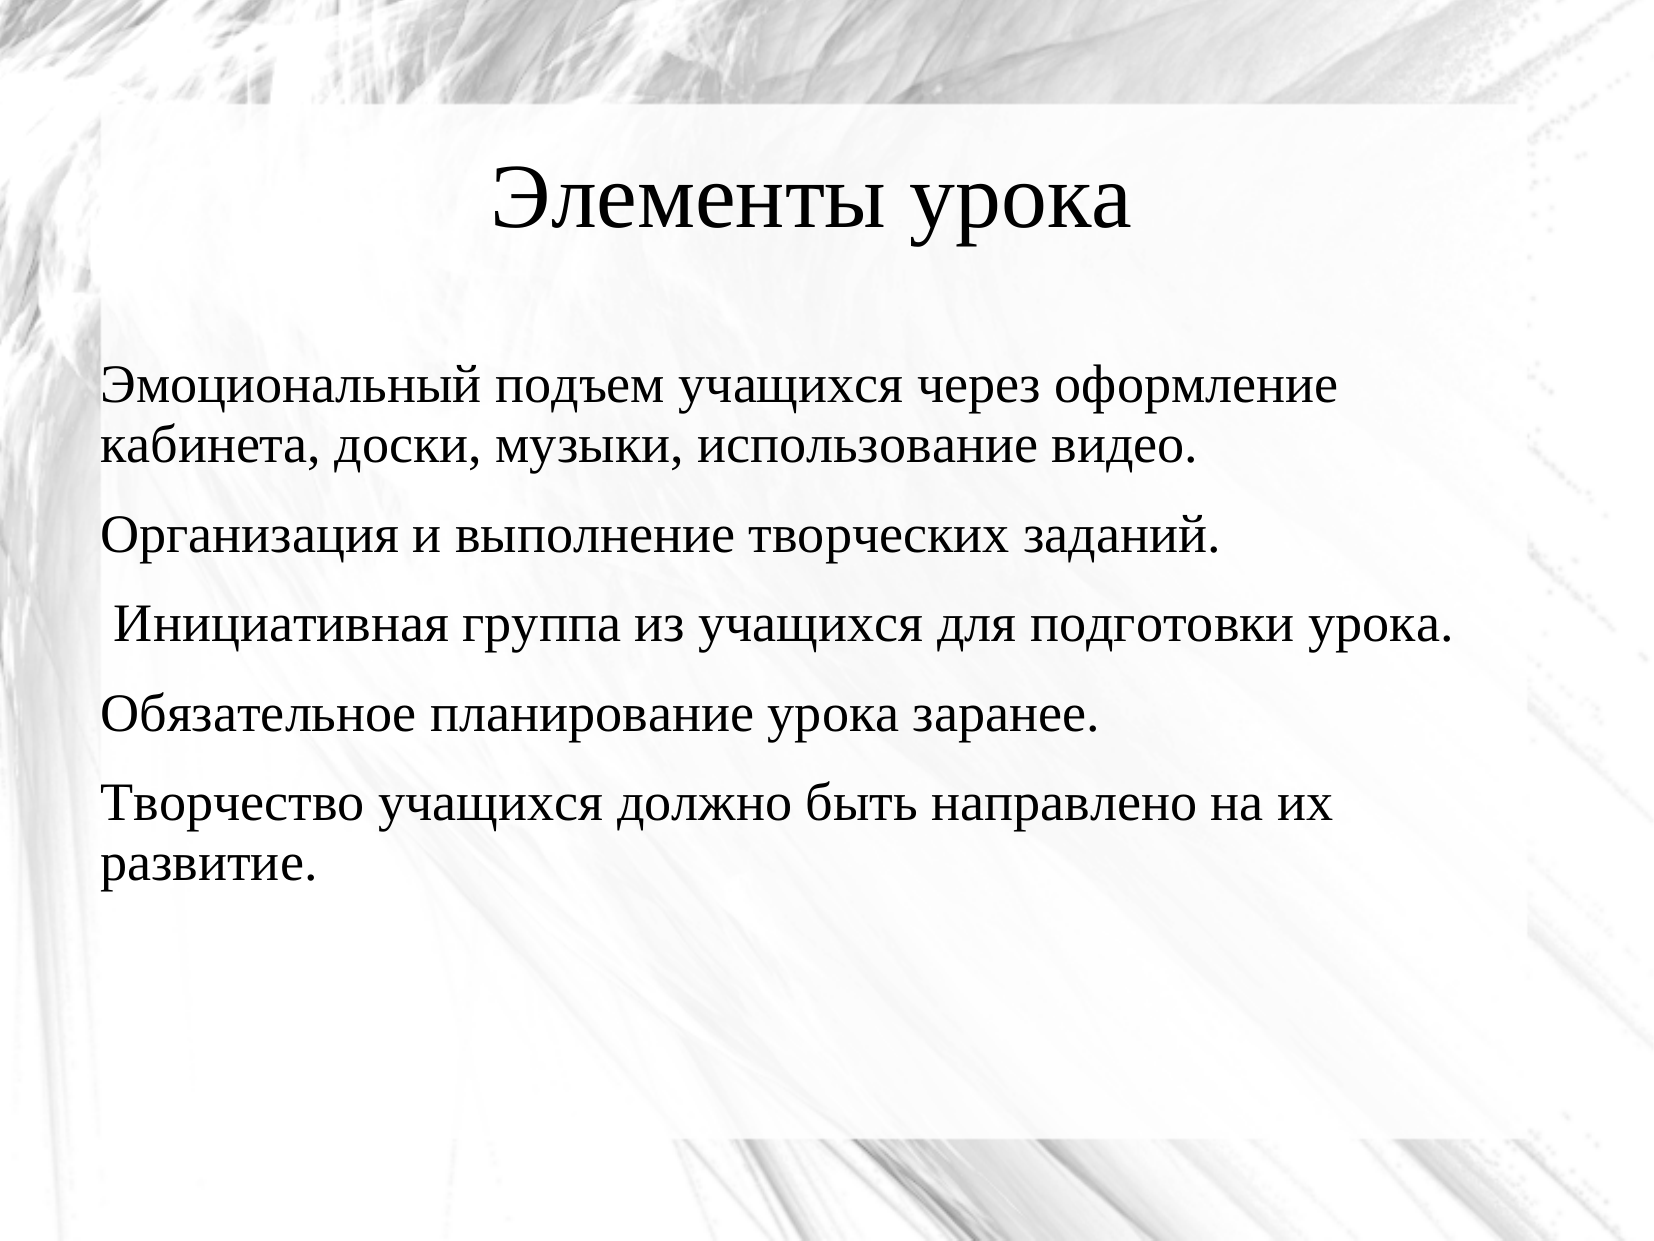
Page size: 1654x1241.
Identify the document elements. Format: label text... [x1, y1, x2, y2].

list Эмоциональный подъем учащихся через оформление кабинета, доски, музыки, использование видео. Организация и выполнение творческих заданий. Инициативная группа из учащихся для подготовки урока. Обязательное планирование урока заранее. Творчество учащихся должно быть направлено на их развитие. [29, 354, 1518, 1173]
picture [0, 0, 1654, 1241]
title Элементы урока [118, 112, 1506, 281]
